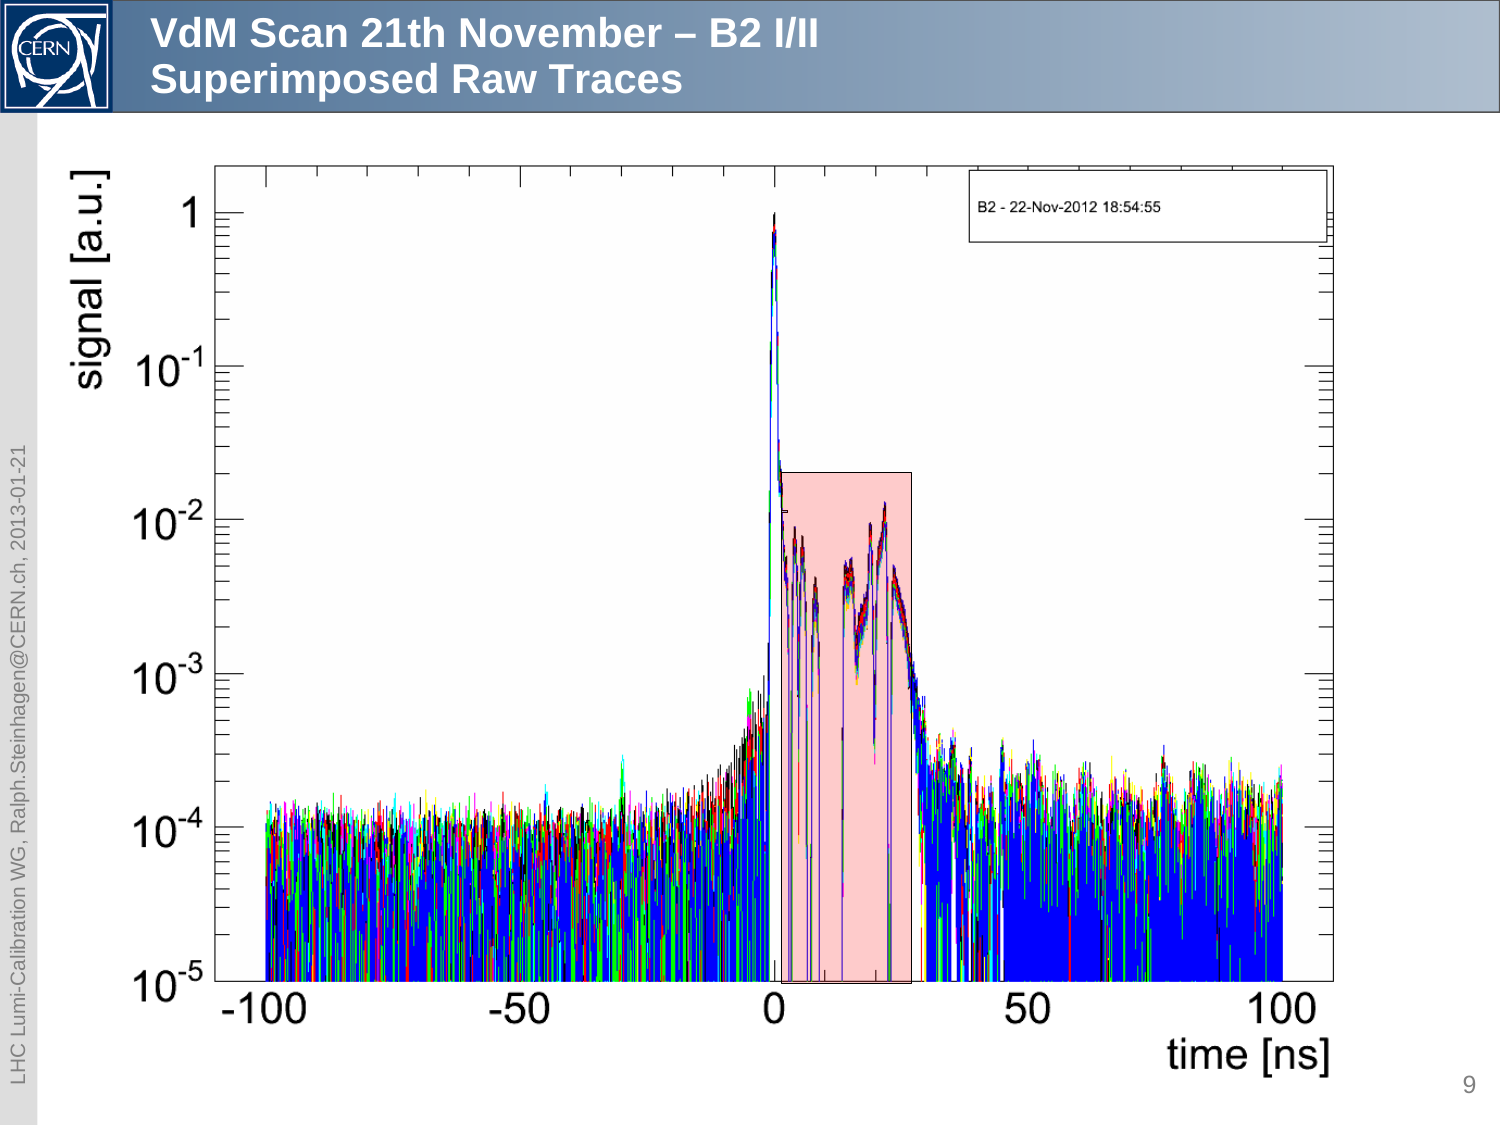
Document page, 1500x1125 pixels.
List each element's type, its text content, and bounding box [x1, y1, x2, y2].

title VdM Scan 21th November – B2 I/II Superimposed Raw Traces [150, 0, 1201, 113]
text_box [781, 472, 912, 984]
picture [0, 0, 113, 113]
picture [59, 147, 1359, 1095]
